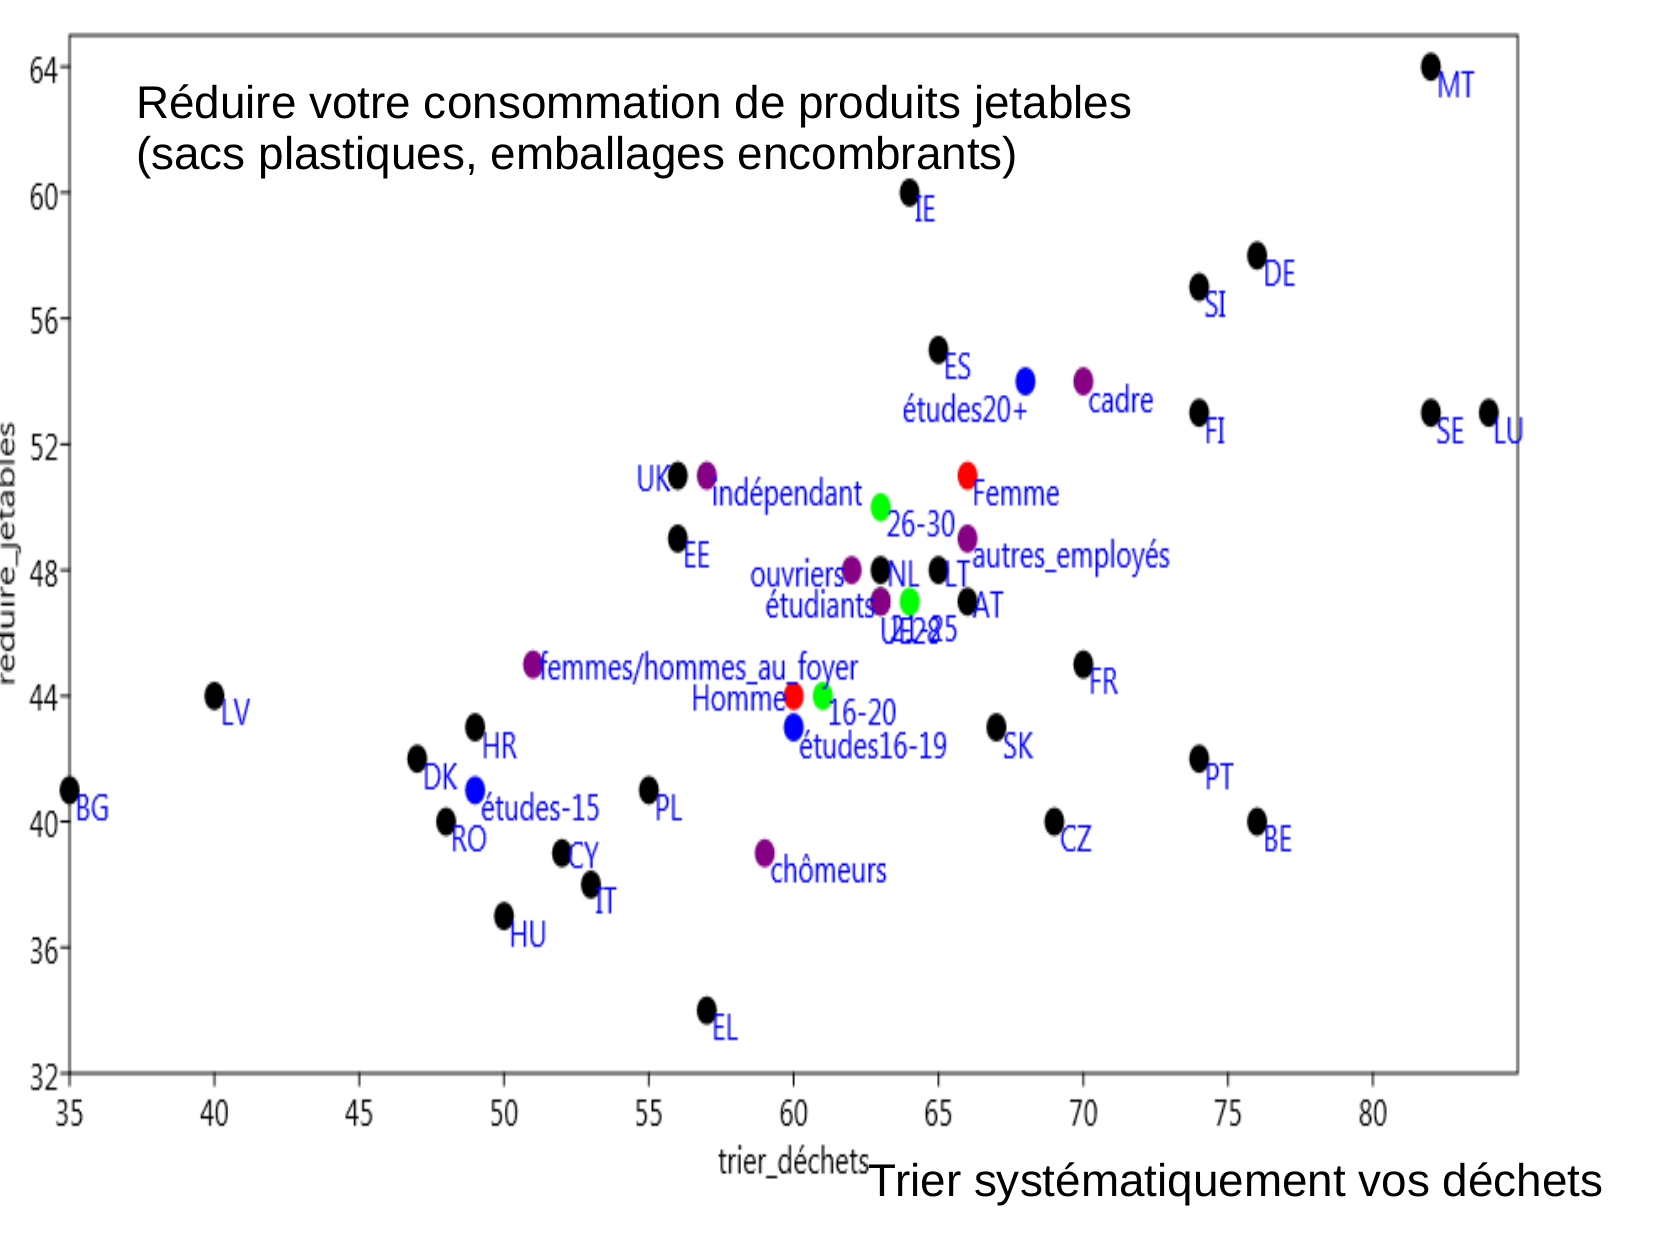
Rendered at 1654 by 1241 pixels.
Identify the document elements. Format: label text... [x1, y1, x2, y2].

text_box Trier systématiquement vos déchets [854, 1147, 1619, 1215]
text_box Réduire votre consommation de produits jetables (sacs plastiques, emballages encombrants) [121, 69, 1320, 187]
picture [0, 0, 1619, 1241]
